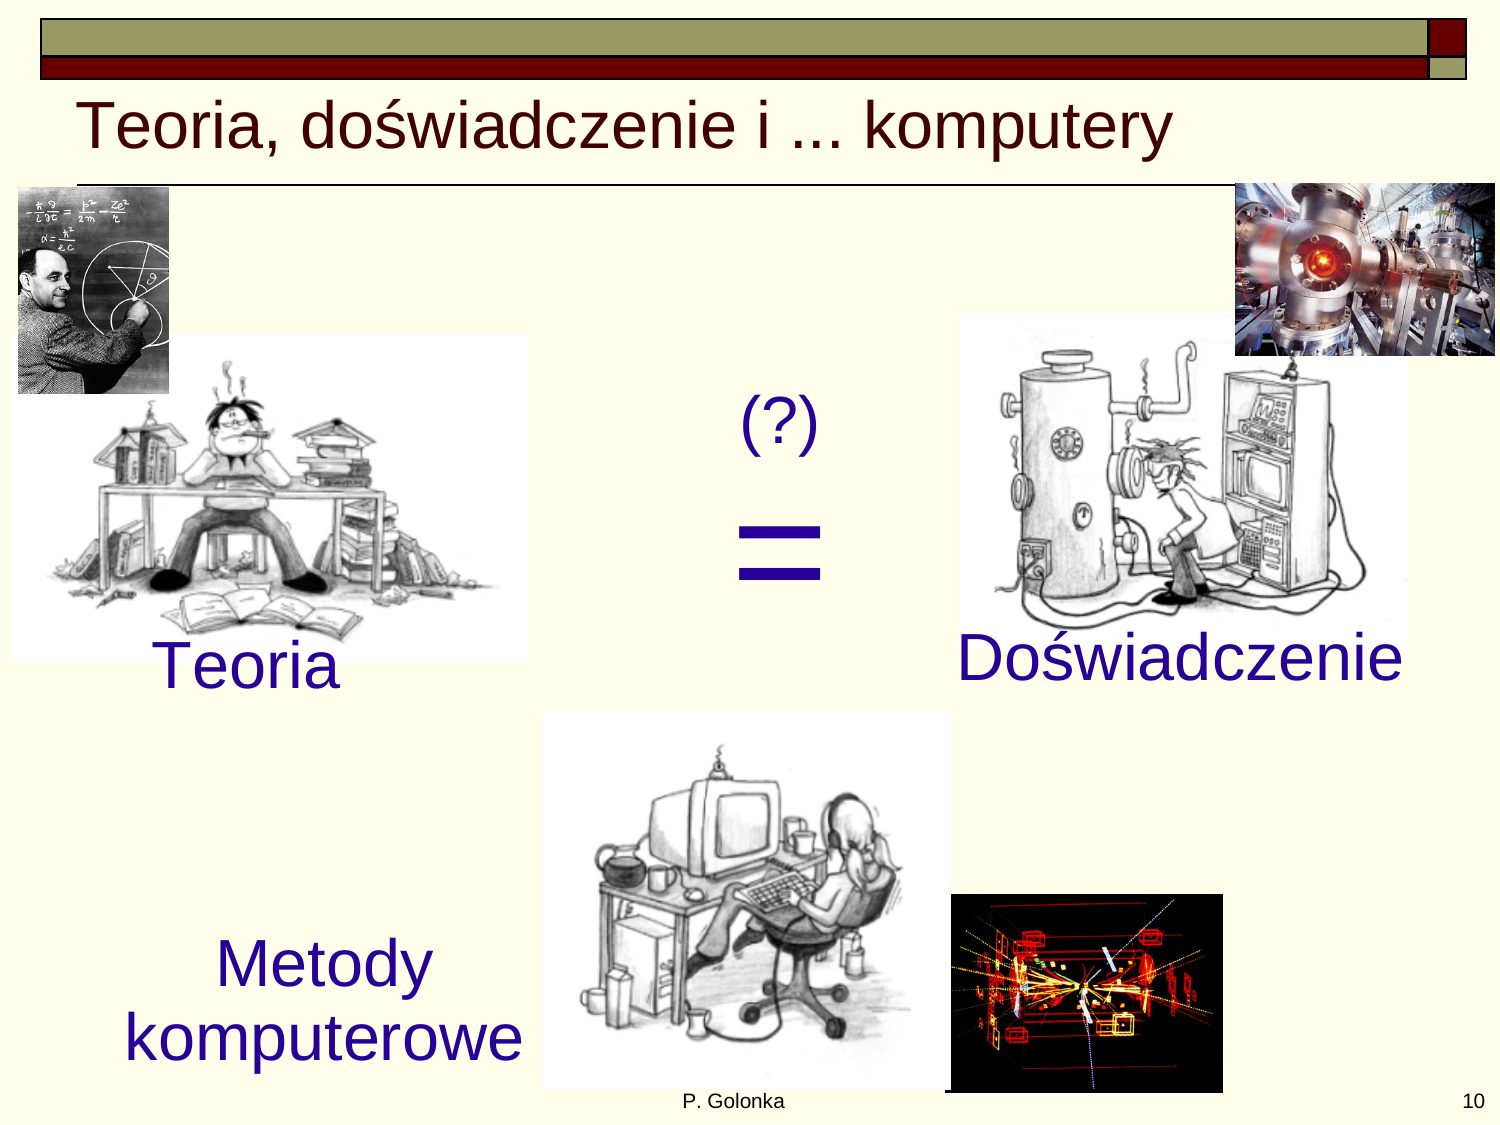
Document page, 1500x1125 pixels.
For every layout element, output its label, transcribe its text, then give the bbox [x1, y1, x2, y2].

picture [959, 183, 1495, 613]
text_box Metody komputerowe [109, 918, 542, 1083]
title Teoria, doświadczenie i ... komputery [75, 77, 1426, 173]
text_box Teoria [137, 620, 383, 721]
picture [542, 712, 1223, 1093]
text_box (?) = [716, 375, 844, 652]
text_box Doświadczenie [941, 613, 1430, 714]
picture [11, 187, 528, 662]
